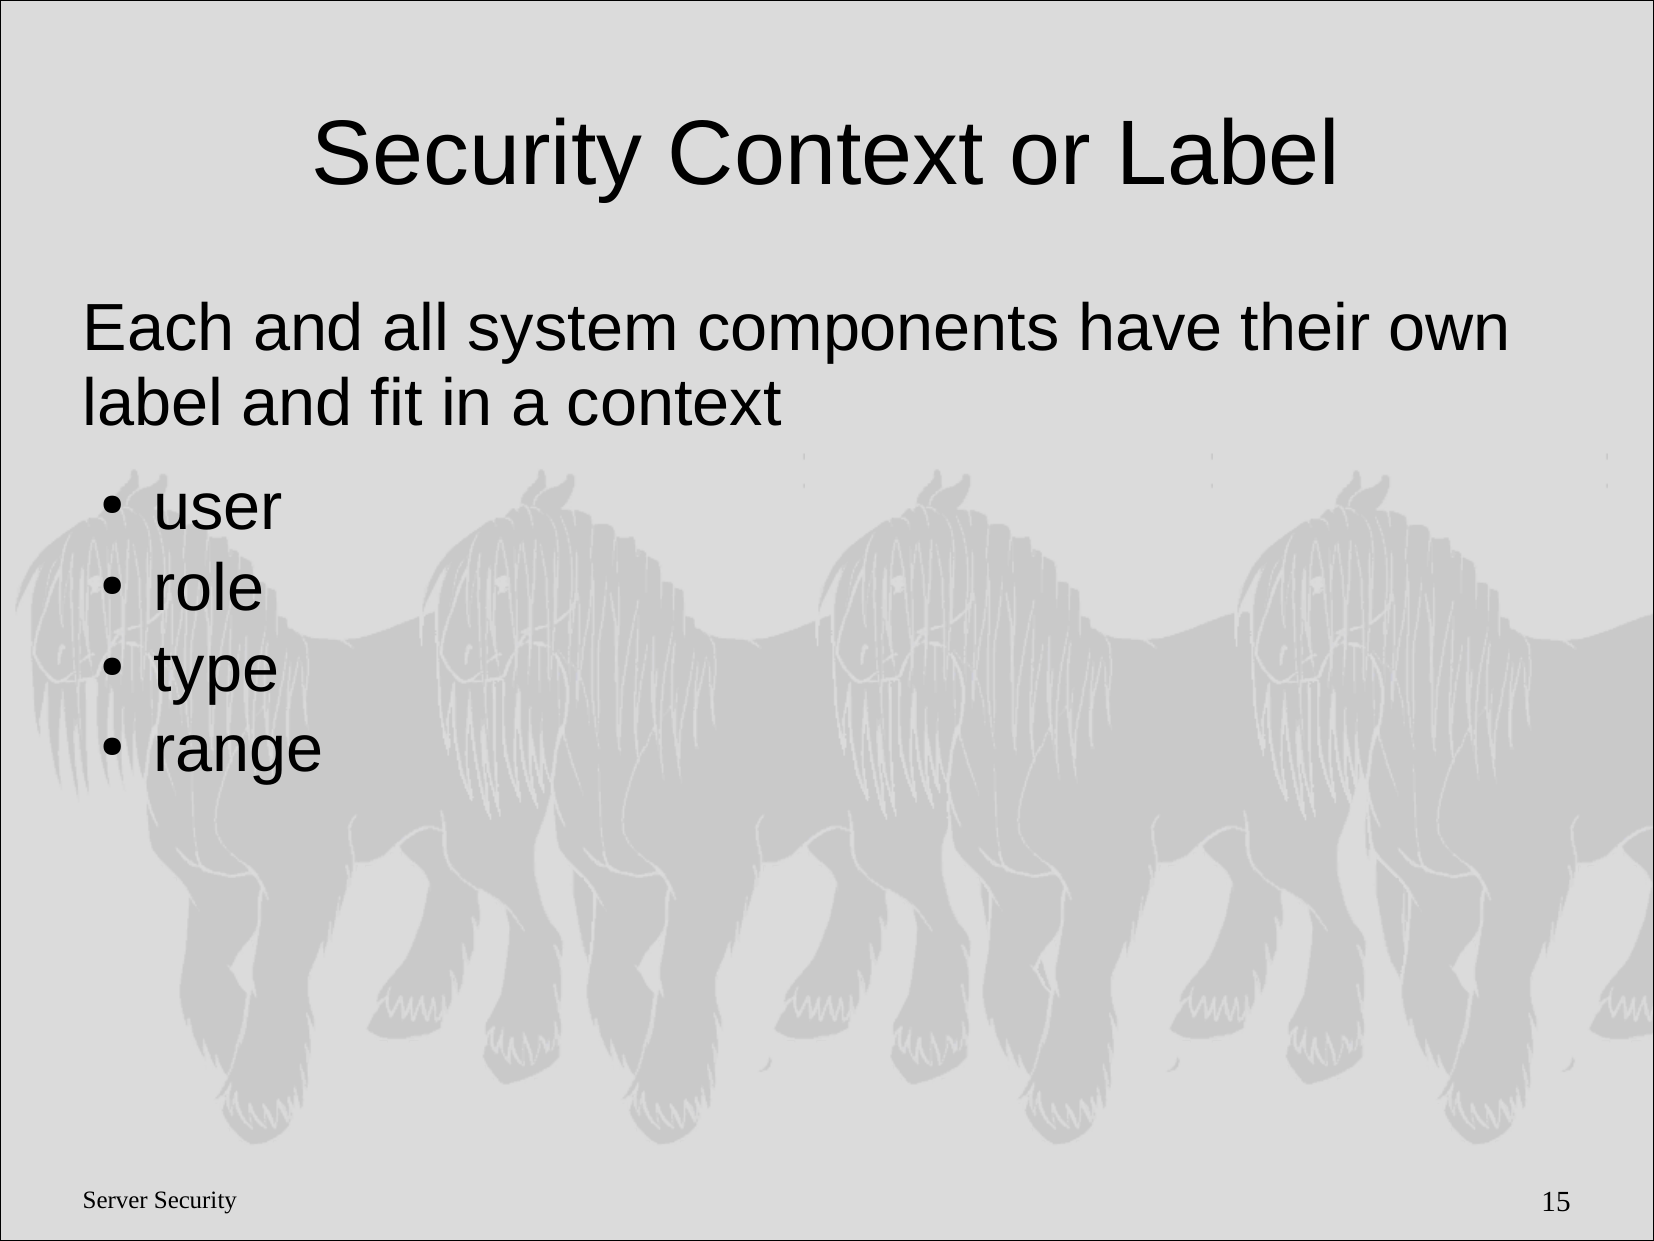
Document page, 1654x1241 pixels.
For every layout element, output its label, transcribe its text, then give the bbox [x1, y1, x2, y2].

list Each and all system components have their own label and fit in a context user role type range [82, 290, 1571, 1094]
title Security Context or Label [82, 56, 1571, 250]
